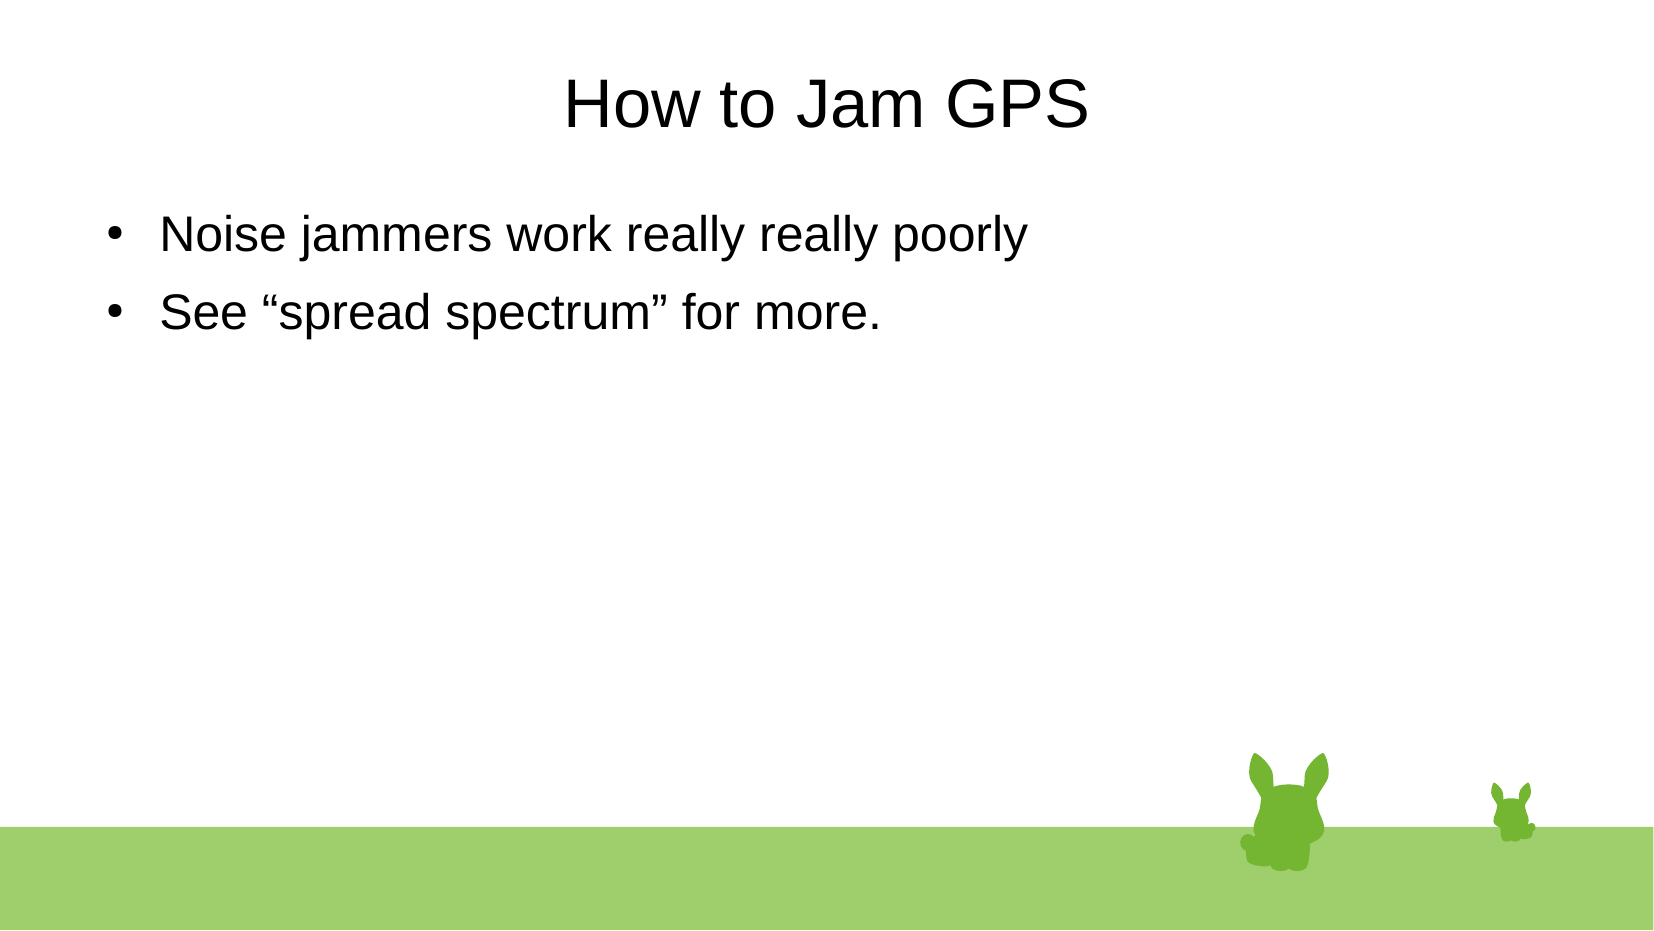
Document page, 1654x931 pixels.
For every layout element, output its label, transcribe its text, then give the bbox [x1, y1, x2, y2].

title How to Jam GPS [88, 29, 1565, 178]
list Noise jammers work really really poorly See “spread spectrum” for more. [88, 206, 1565, 739]
